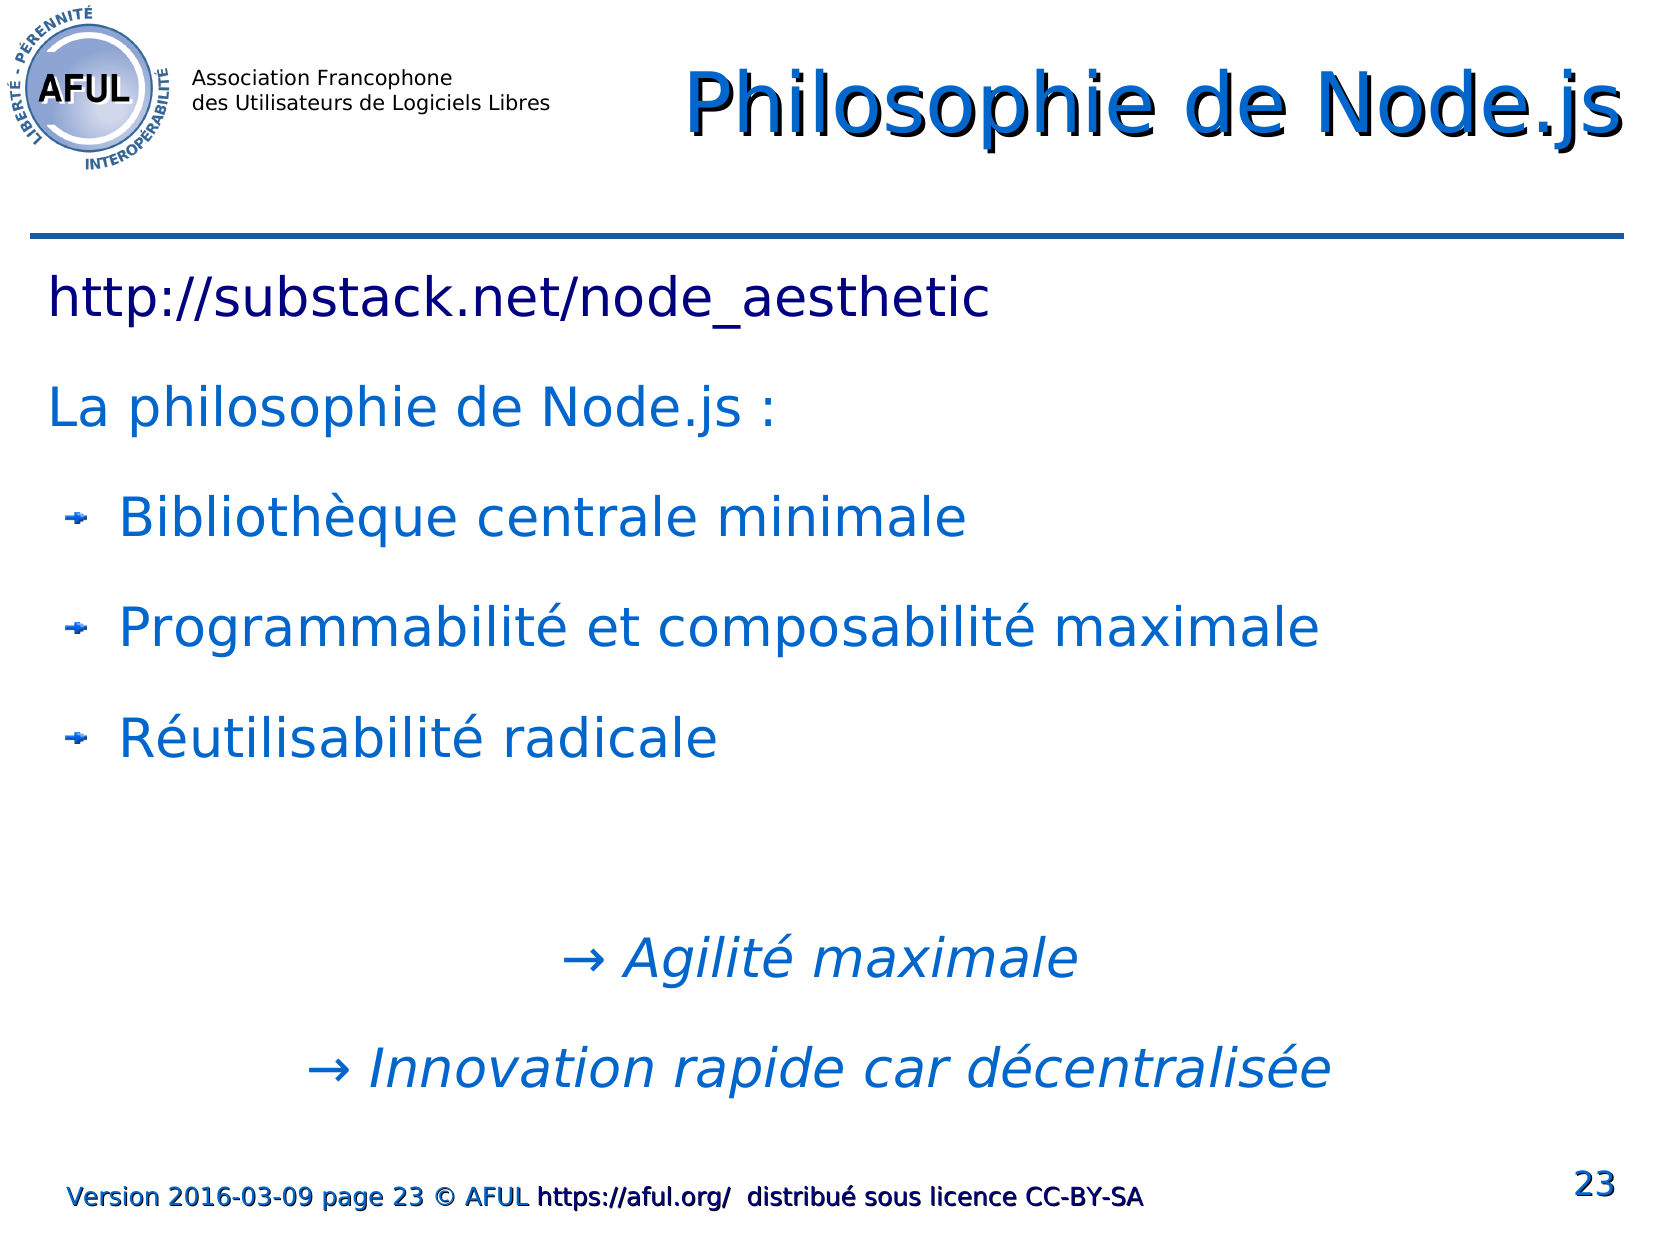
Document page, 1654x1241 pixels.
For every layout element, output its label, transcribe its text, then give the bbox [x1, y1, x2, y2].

title Philosophie de Node.js [501, 0, 1625, 207]
list http://substack.net/node_aesthetic La philosophie de Node.js : Bibliothèque centrale minimale Programmabilité et composabilité maximale Réutilisabilité radicale → Agilité maximale → Innovation rapide car décentralisée [47, 265, 1595, 1211]
picture [0, 0, 178, 178]
